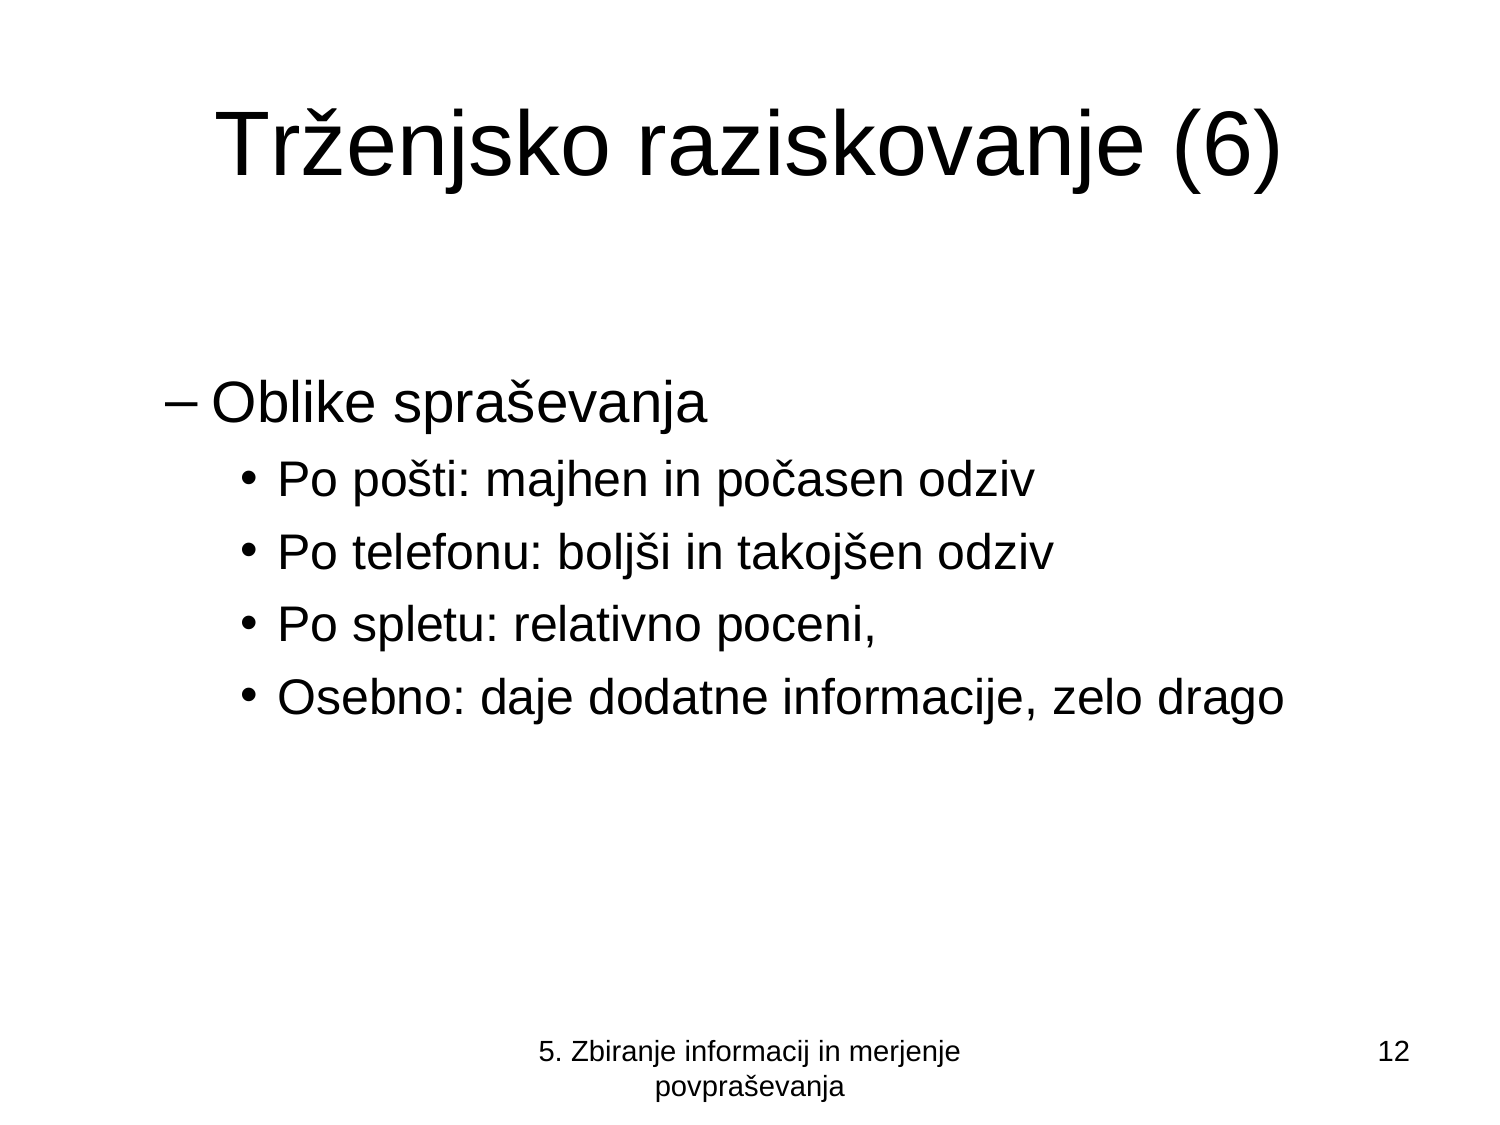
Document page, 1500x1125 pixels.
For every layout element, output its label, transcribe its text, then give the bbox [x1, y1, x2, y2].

list Oblike spraševanja Po pošti: majhen in počasen odziv Po telefonu: boljši in takojšen odziv Po spletu: relativno poceni, Osebno: daje dodatne informacije, zelo drago [75, 262, 1426, 1006]
title Trženjsko raziskovanje (6) [75, 45, 1426, 233]
text_box 5. Zbiranje informacij in merjenje povpraševanja [512, 1024, 988, 1103]
text_box <number> [1074, 1024, 1426, 1103]
